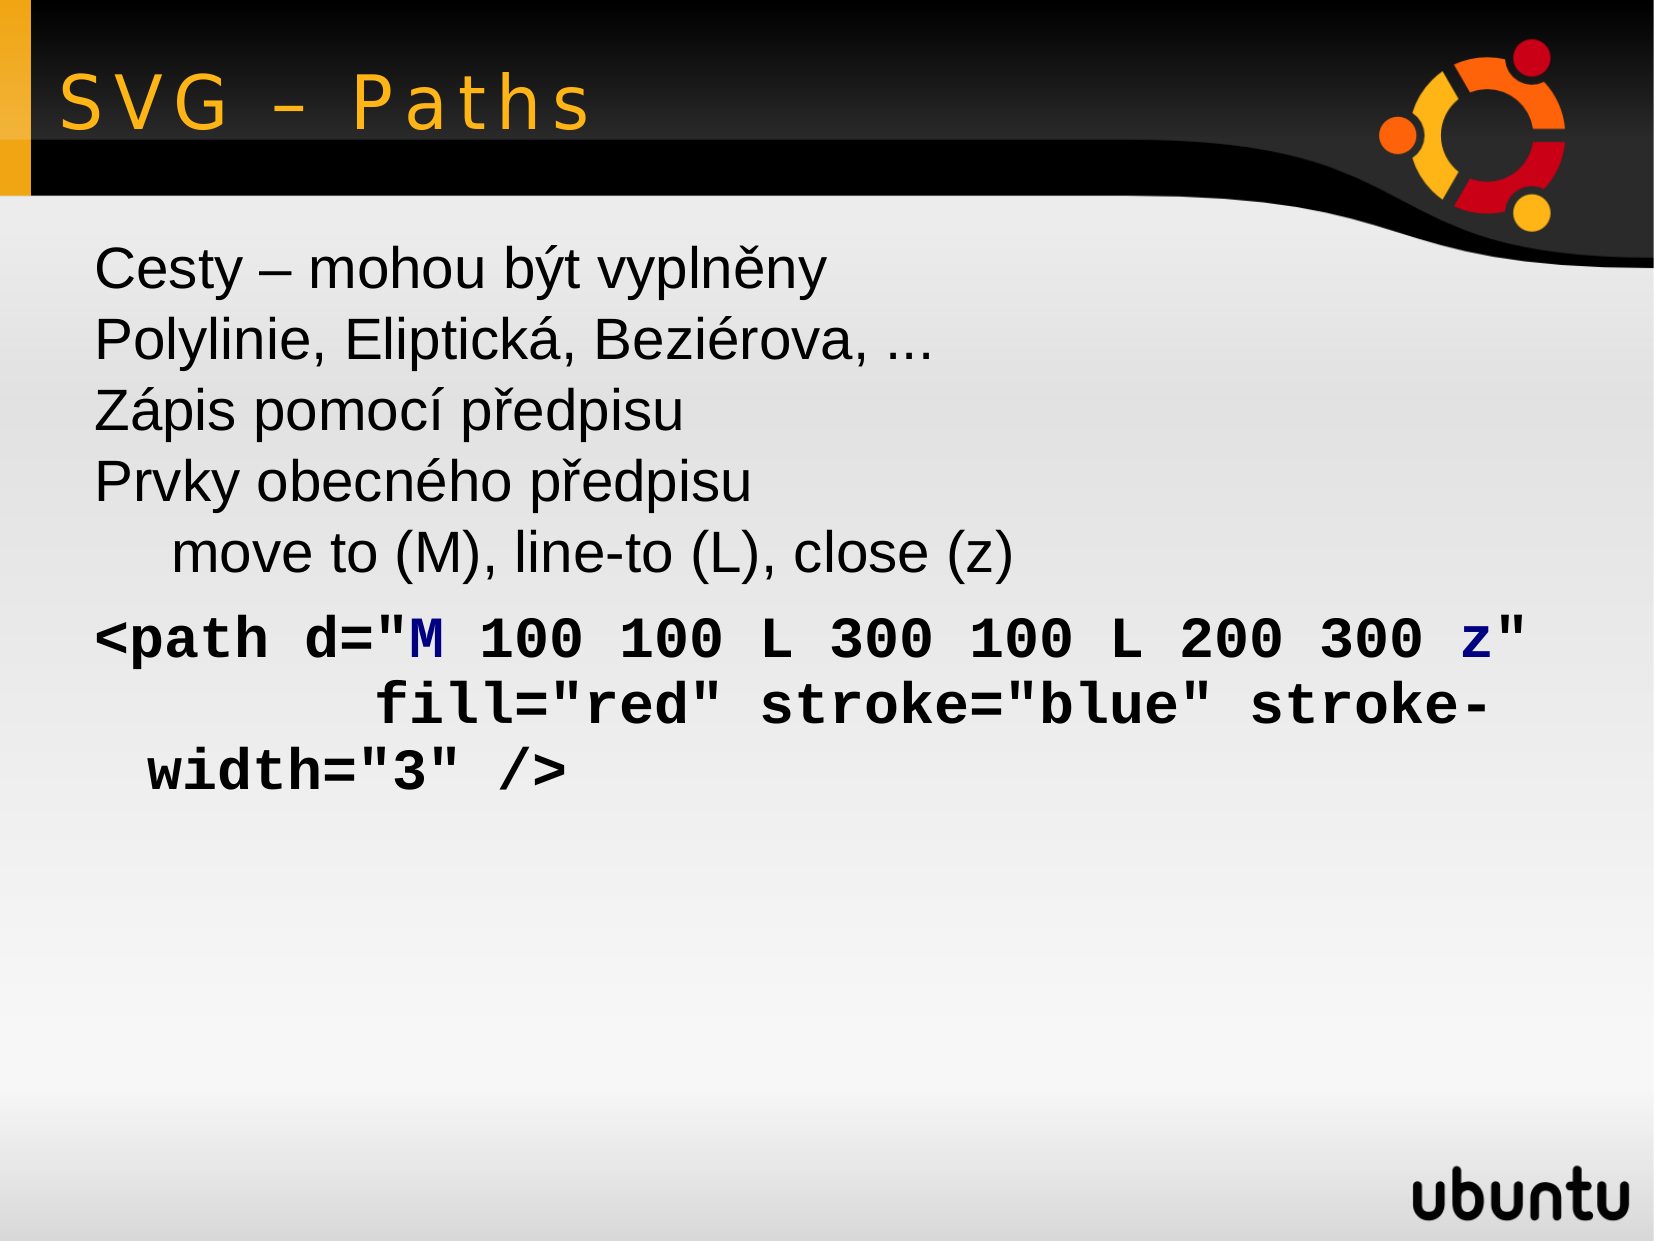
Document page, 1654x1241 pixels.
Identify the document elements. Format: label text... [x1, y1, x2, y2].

list Cesty – mohou být vyplněny Polylinie, Eliptická, Beziérova, ... Zápis pomocí předpisu Prvky obecného předpisu move to (M), line-to (L), close (z) <path d="M 100 100 L 300 100 L 200 300 z" fill="red" stroke="blue" stroke-width="3" /> [76, 236, 1565, 1055]
title SVG – Paths [59, 29, 1270, 178]
picture [0, 0, 1654, 1241]
